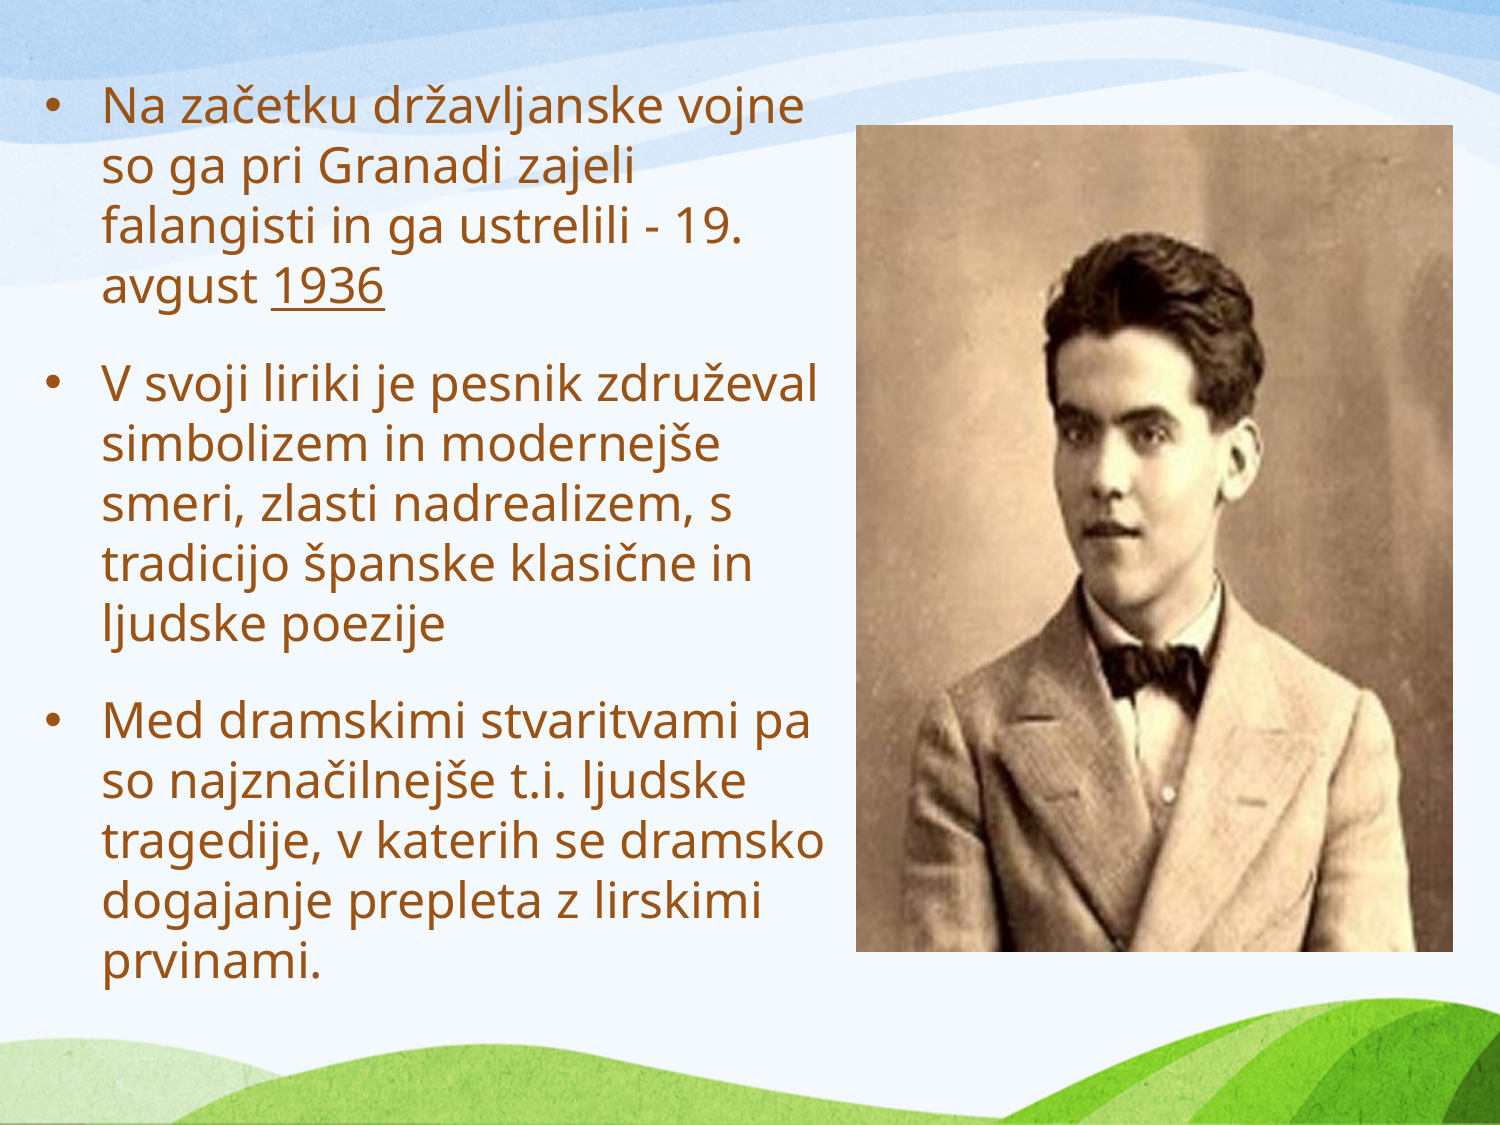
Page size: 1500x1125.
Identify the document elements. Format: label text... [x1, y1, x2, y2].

list Na začetku državljanske vojne so ga pri Granadi zajeli falangisti in ga ustrelili - 19. avgust 1936 V svoji liriki je pesnik združeval simbolizem in modernejše smeri, zlasti nadrealizem, s tradicijo španske klasične in ljudske poezije Med dramskimi stvaritvami pa so najznačilnejše t.i. ljudske tragedije, v katerih se dramsko dogajanje prepleta z lirskimi prvinami. [29, 66, 869, 1083]
picture [0, 0, 1500, 1125]
